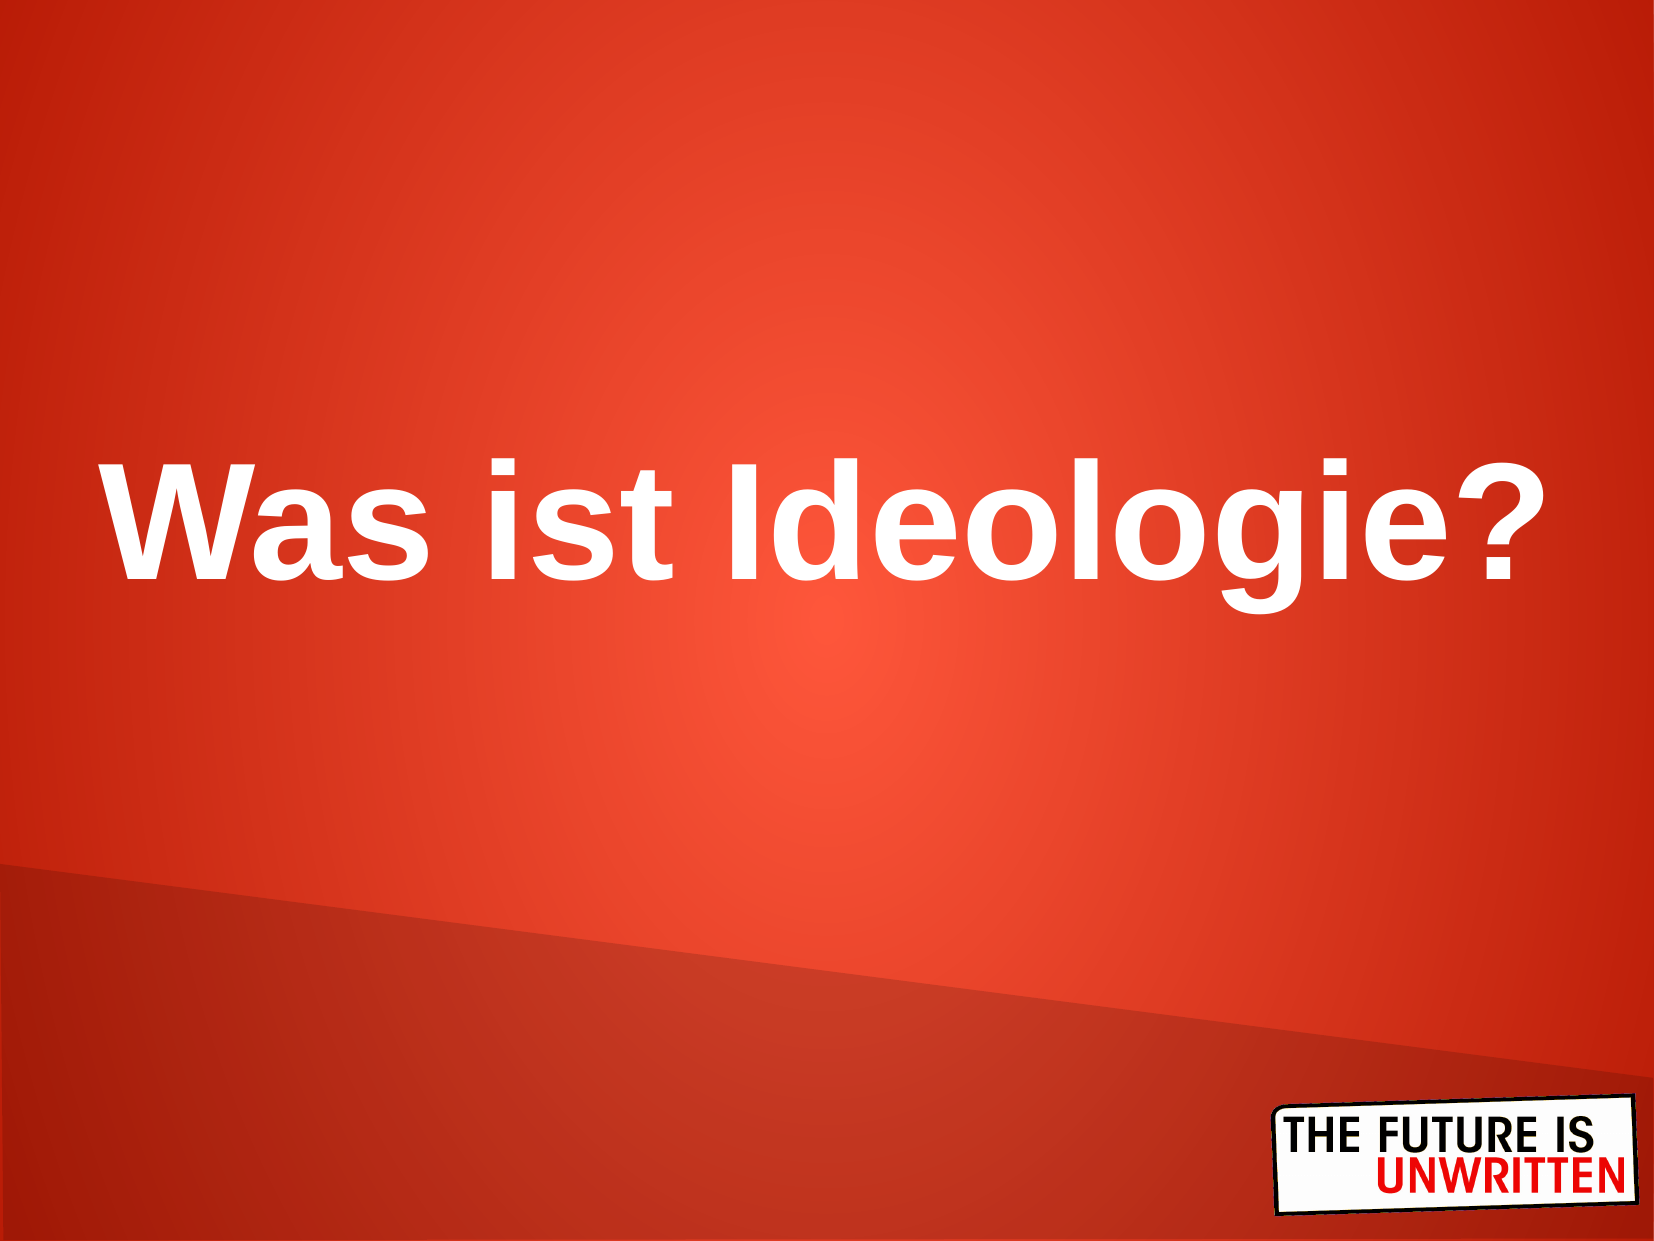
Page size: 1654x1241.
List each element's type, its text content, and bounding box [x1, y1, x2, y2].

picture [1269, 1092, 1640, 1217]
subtitle Was ist Ideologie? [82, 47, 1571, 997]
